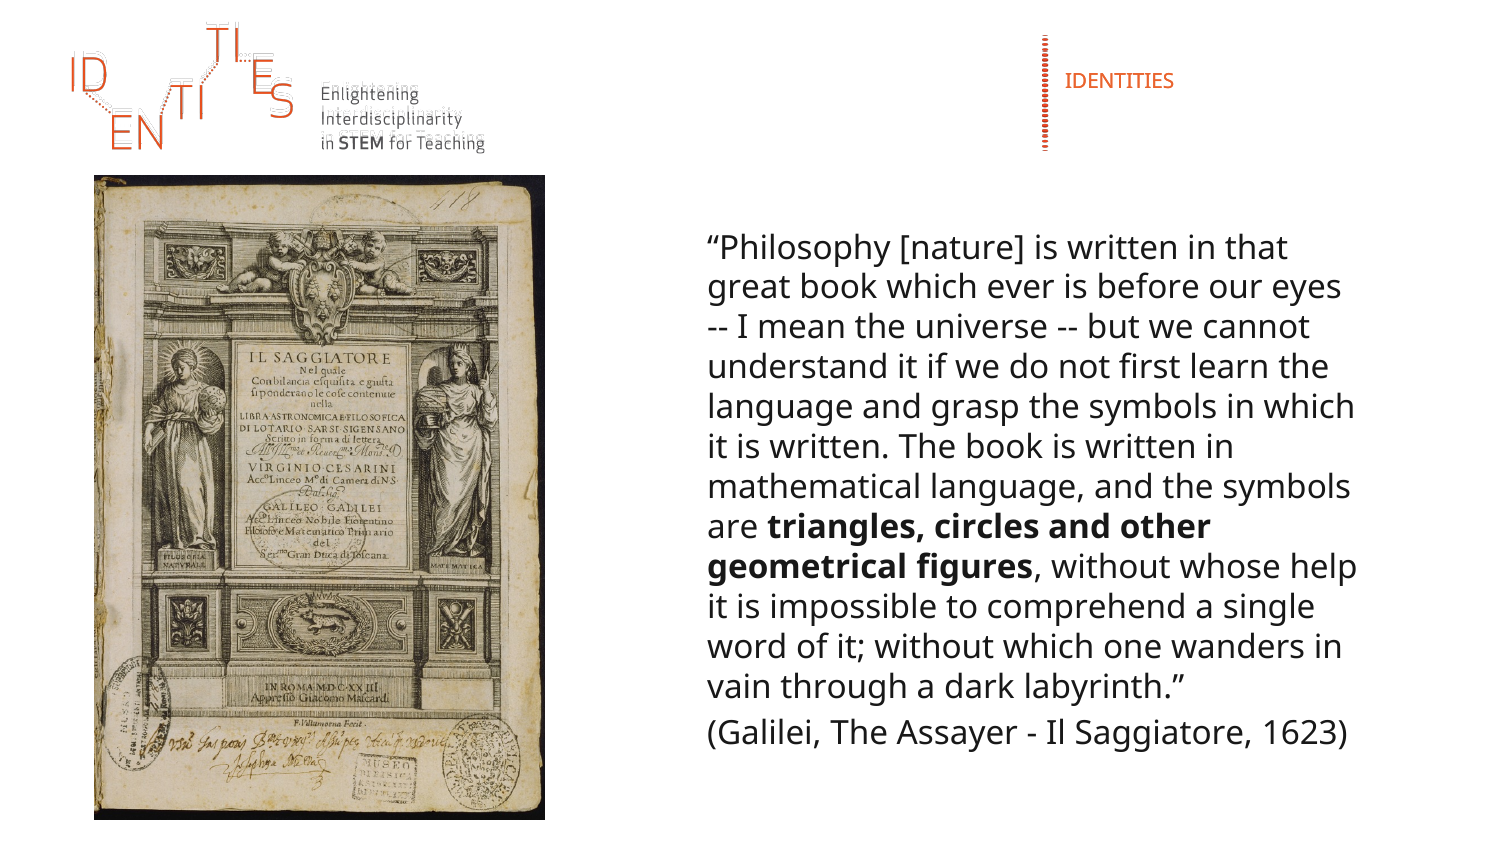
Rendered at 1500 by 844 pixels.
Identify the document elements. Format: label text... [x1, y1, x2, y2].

picture [71, 18, 485, 157]
text_box IDENTITIES [1050, 60, 1472, 121]
picture [1042, 35, 1051, 151]
picture [94, 175, 545, 820]
text_box “Philosophy [nature] is written in that great book which ever is before our eyes -- I mean the universe -- but we cannot understand it if we do not first learn the language and grasp the symbols in which it is written. The book is written in mathematical language, and the symbols are triangles, circles and other geometrical figures, without whose help it is impossible to comprehend a single word of it; without which one wanders in vain through a dark labyrinth.” (Galilei, The Assayer - Il Saggiatore, 1623) [692, 218, 1376, 727]
